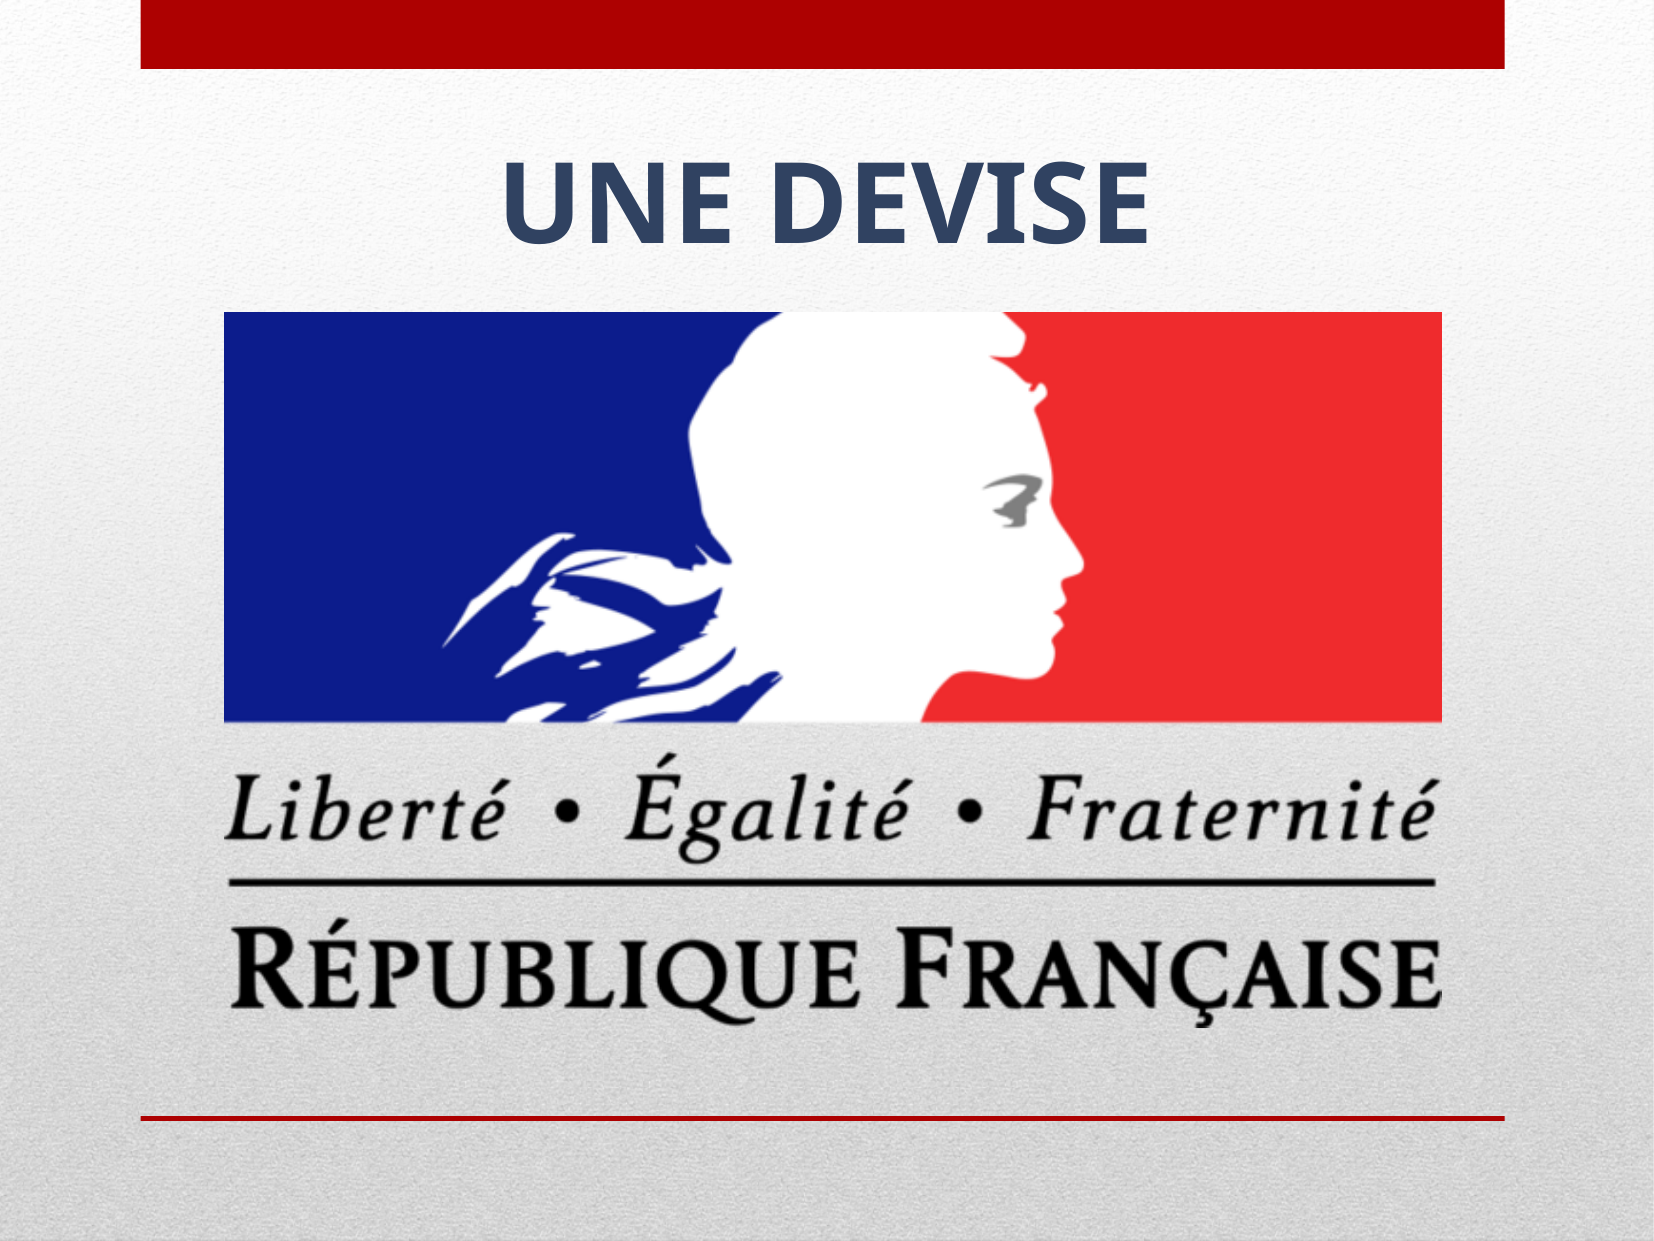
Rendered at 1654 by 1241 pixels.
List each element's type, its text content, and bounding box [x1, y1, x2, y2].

text_box Une devise [482, 123, 1170, 274]
picture [0, 0, 1654, 1241]
